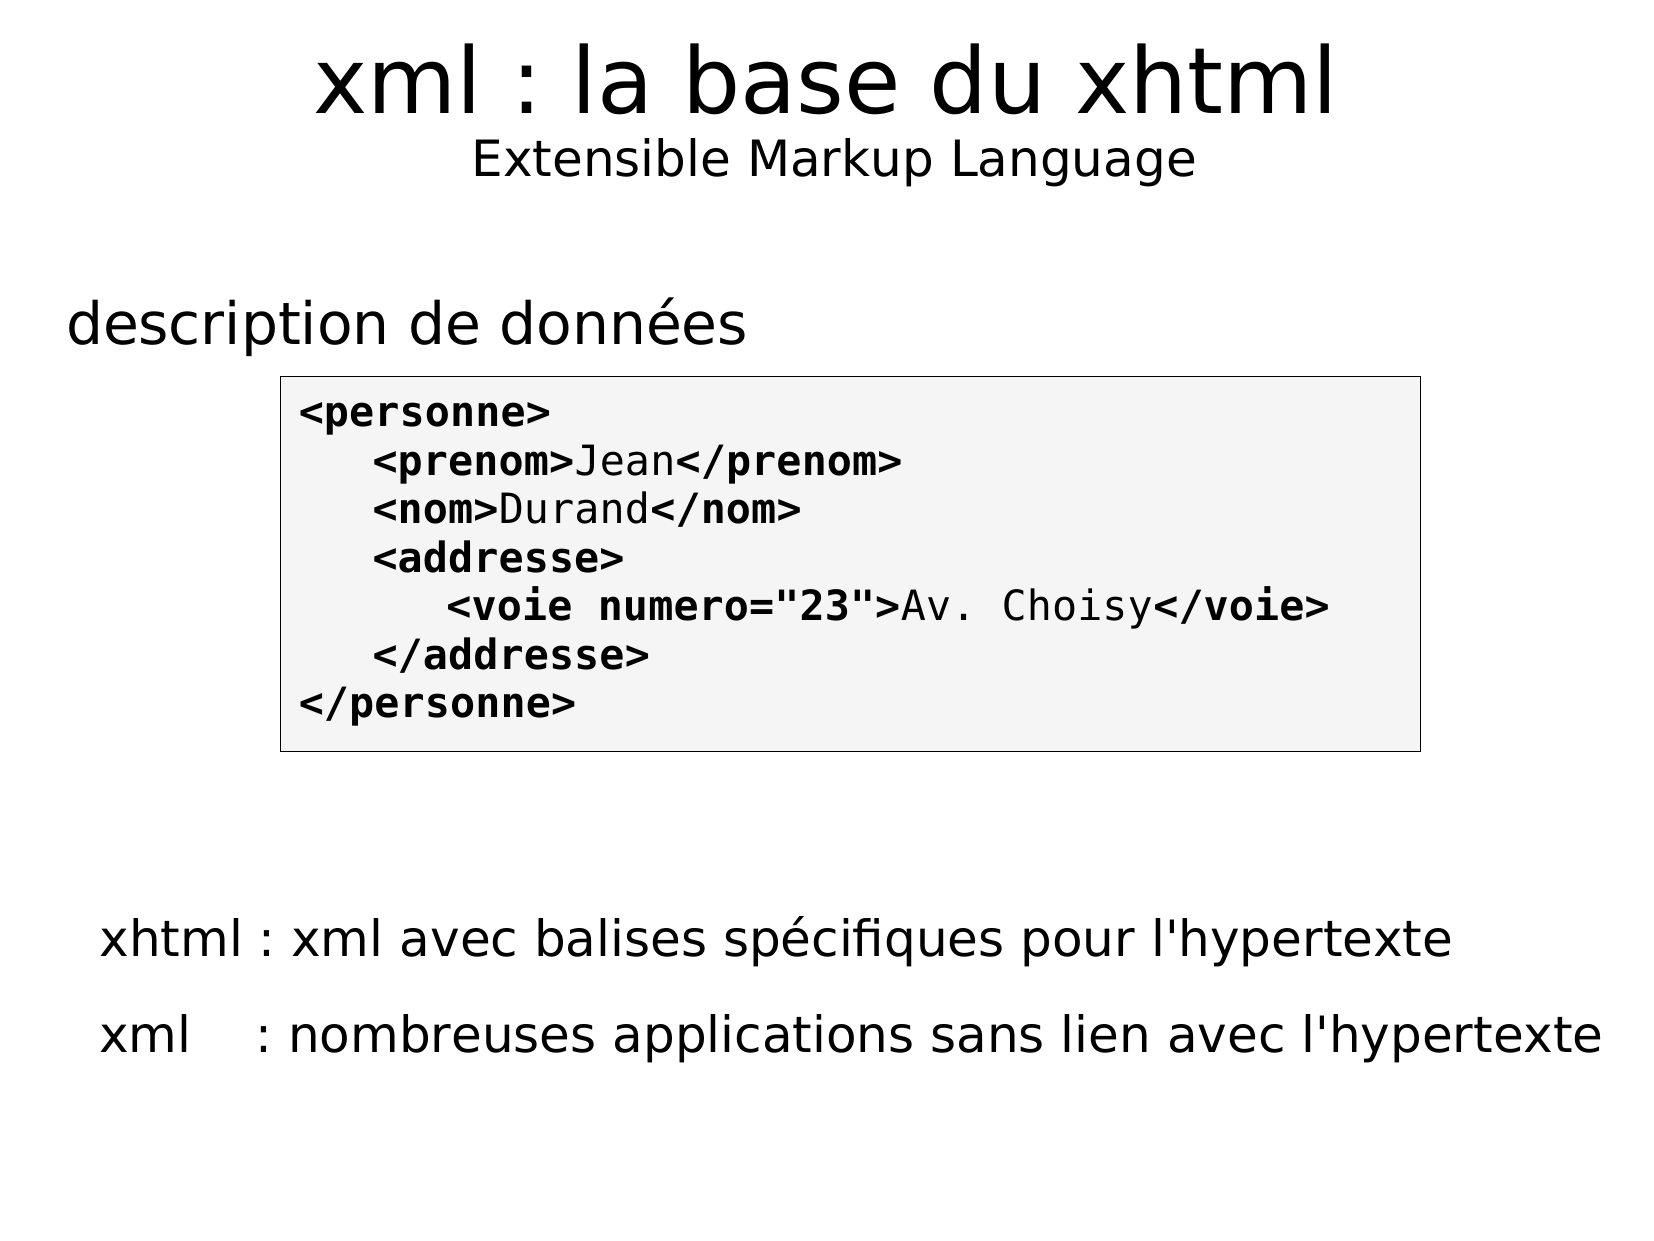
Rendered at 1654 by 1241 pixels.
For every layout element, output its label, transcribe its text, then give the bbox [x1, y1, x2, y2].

text_box xml : nombreuses applications sans lien avec l'hypertexte [99, 1005, 1453, 1064]
title xml : la base du xhtml [136, 17, 1518, 143]
text_box xhtml : xml avec balises spécifiques pour l'hypertexte [99, 909, 1318, 969]
text_box [280, 376, 1421, 752]
text_box Extensible Markup Language [471, 129, 1124, 189]
text_box description de données [65, 290, 680, 359]
text_box <personne> <prenom>Jean</prenom> <nom>Durand</nom> <addresse> <voie numero="23">Av. Choisy</voie> </addresse> </personne> [298, 387, 1353, 729]
